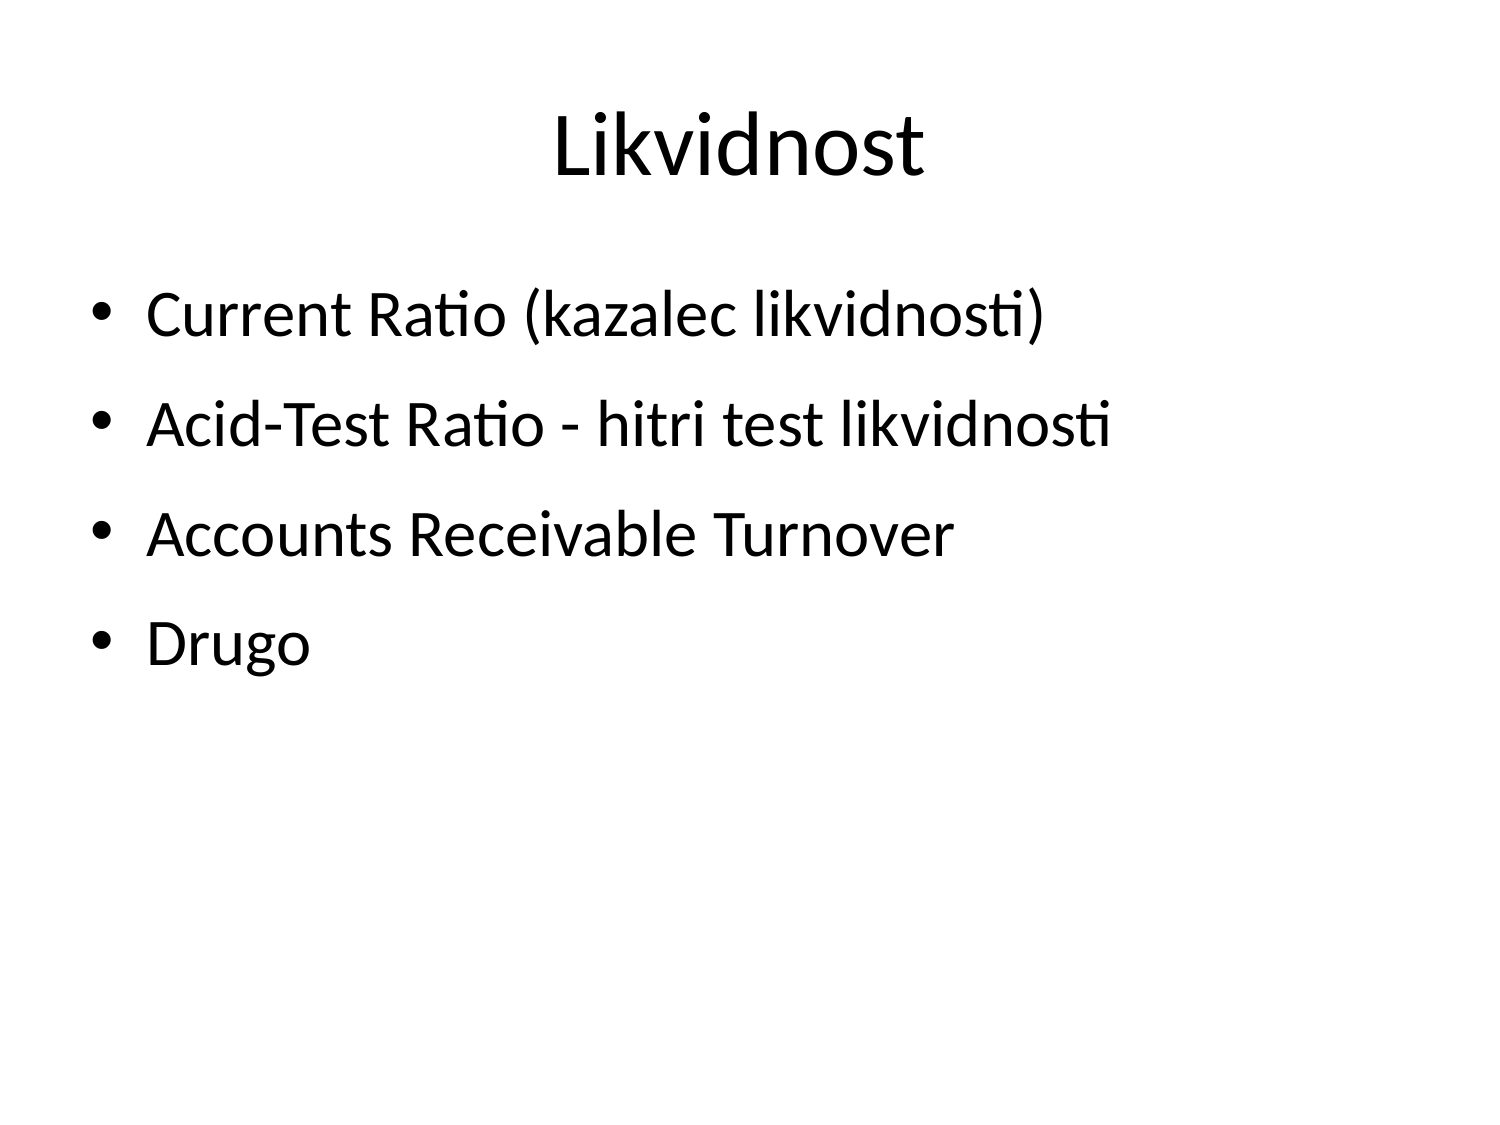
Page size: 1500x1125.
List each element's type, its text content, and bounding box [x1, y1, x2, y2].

title Likvidnost [75, 45, 1425, 233]
list Current Ratio (kazalec likvidnosti) Acid-Test Ratio - hitri test likvidnosti Accounts Receivable Turnover Drugo [75, 262, 1425, 1005]
